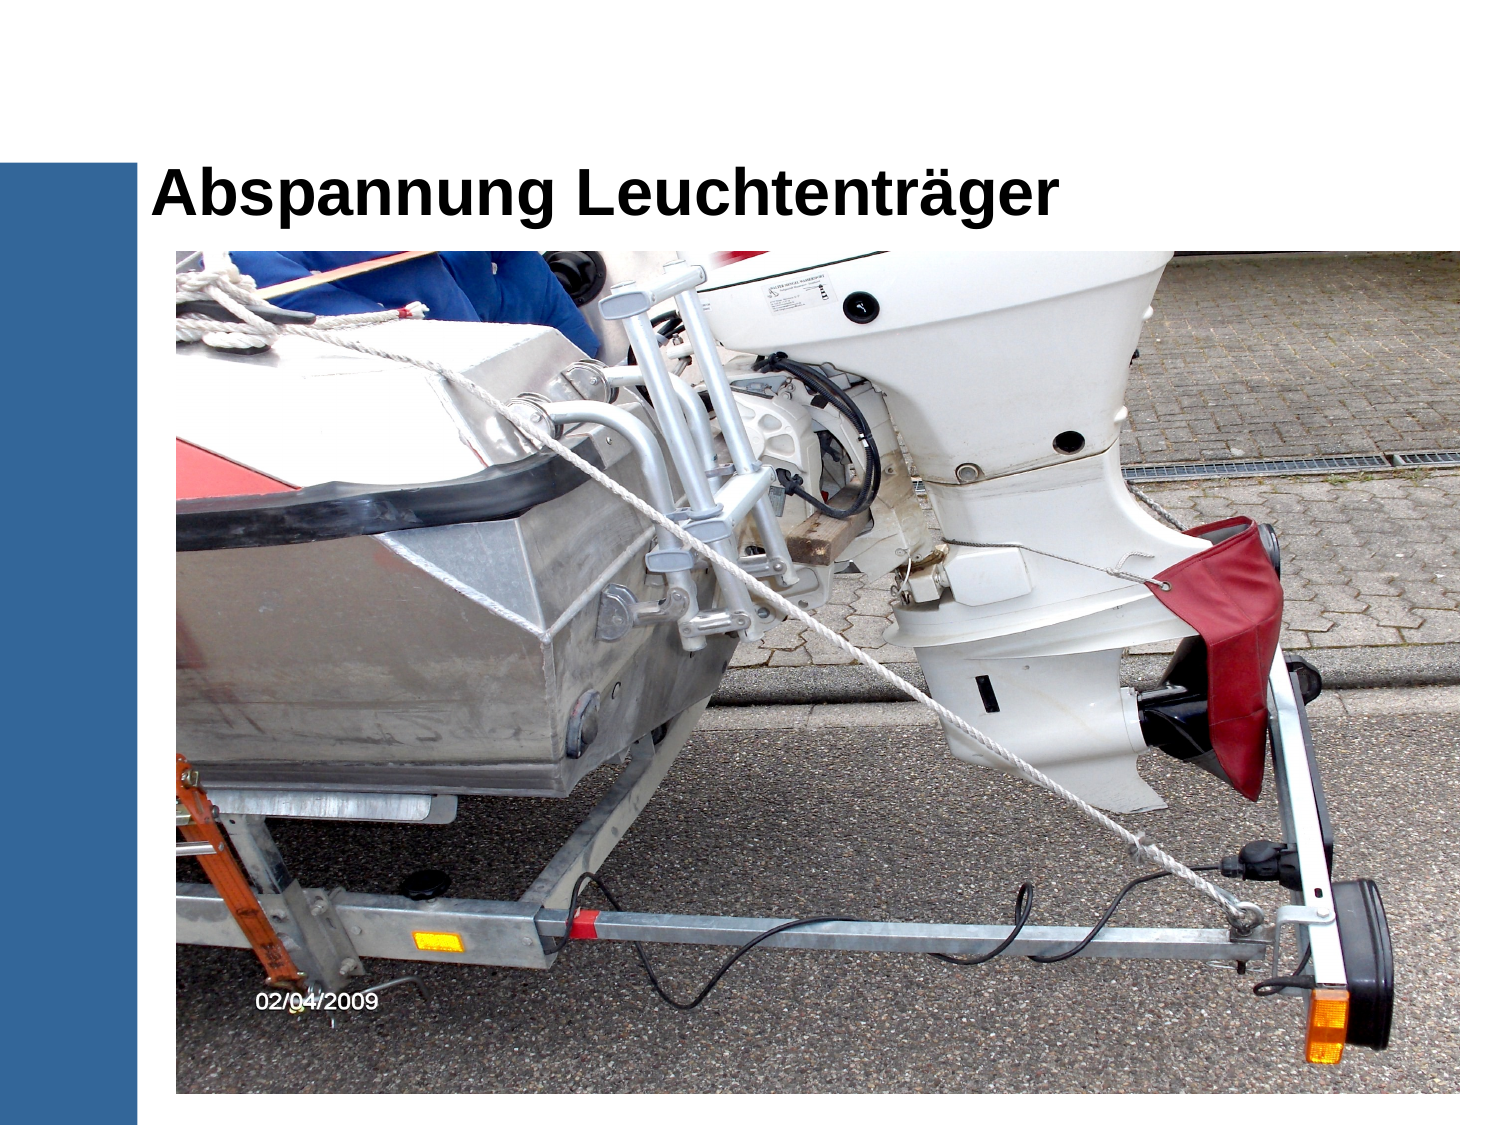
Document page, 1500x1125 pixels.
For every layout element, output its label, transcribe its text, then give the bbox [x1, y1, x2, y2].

title Abspannung Leuchtenträger [150, 100, 1423, 286]
picture [176, 251, 1460, 1094]
